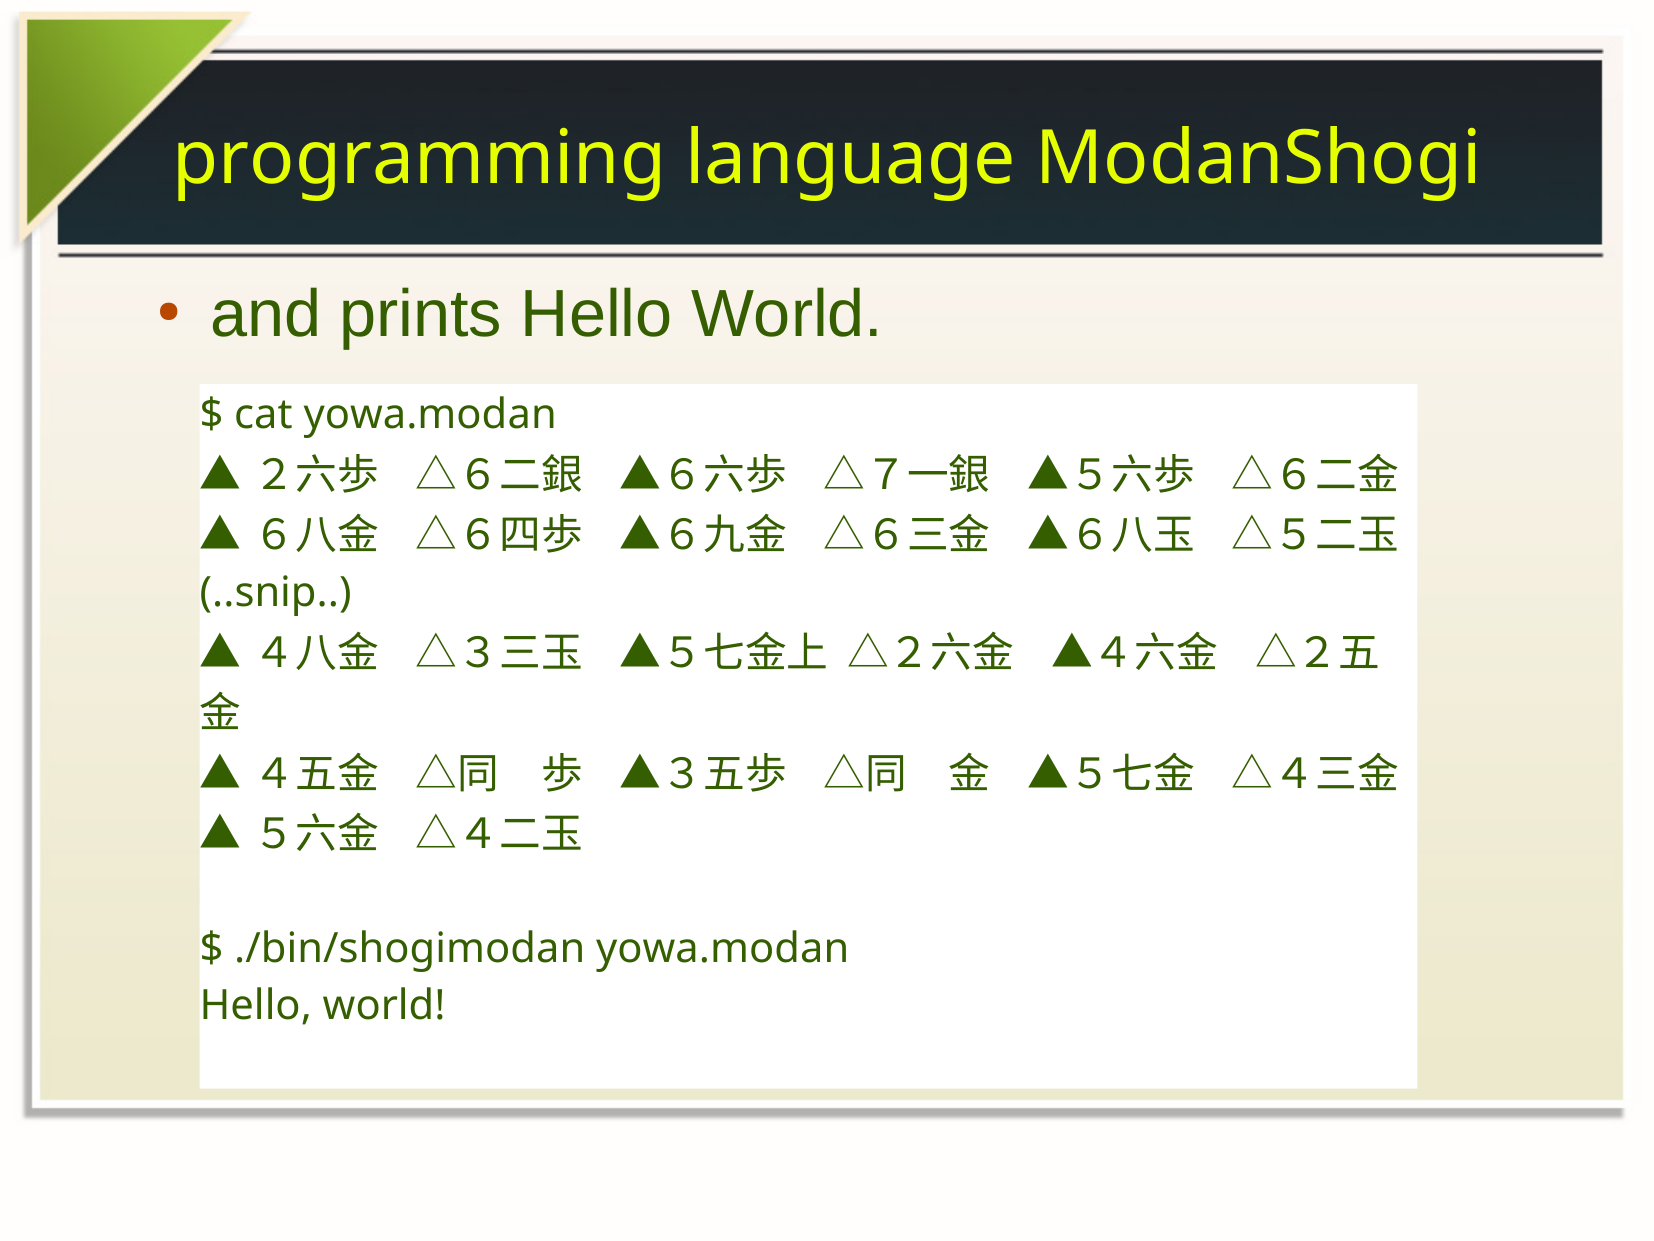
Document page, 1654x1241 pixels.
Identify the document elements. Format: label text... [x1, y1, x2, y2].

title programming language ModanShogi [121, 73, 1534, 237]
list and prints Hello World. [121, 276, 1534, 1087]
picture [0, 0, 1654, 1241]
text_box $ cat yowa.modan ▲２六歩 △６二銀 ▲６六歩 △７一銀 ▲５六歩 △６二金 ▲６八金 △６四歩 ▲６九金 △６三金 ▲６八玉 △５二玉 (..snip..) ▲４八金 △３三玉 ▲５七金上 △２六金 ▲４六金 △２五金 ▲４五金 △同 歩 ▲３五歩 △同 金 ▲５七金 △４三金 ▲５六金 △４二玉 $ ./bin/shogimodan yowa.modan Hello, world! [199, 383, 1418, 926]
